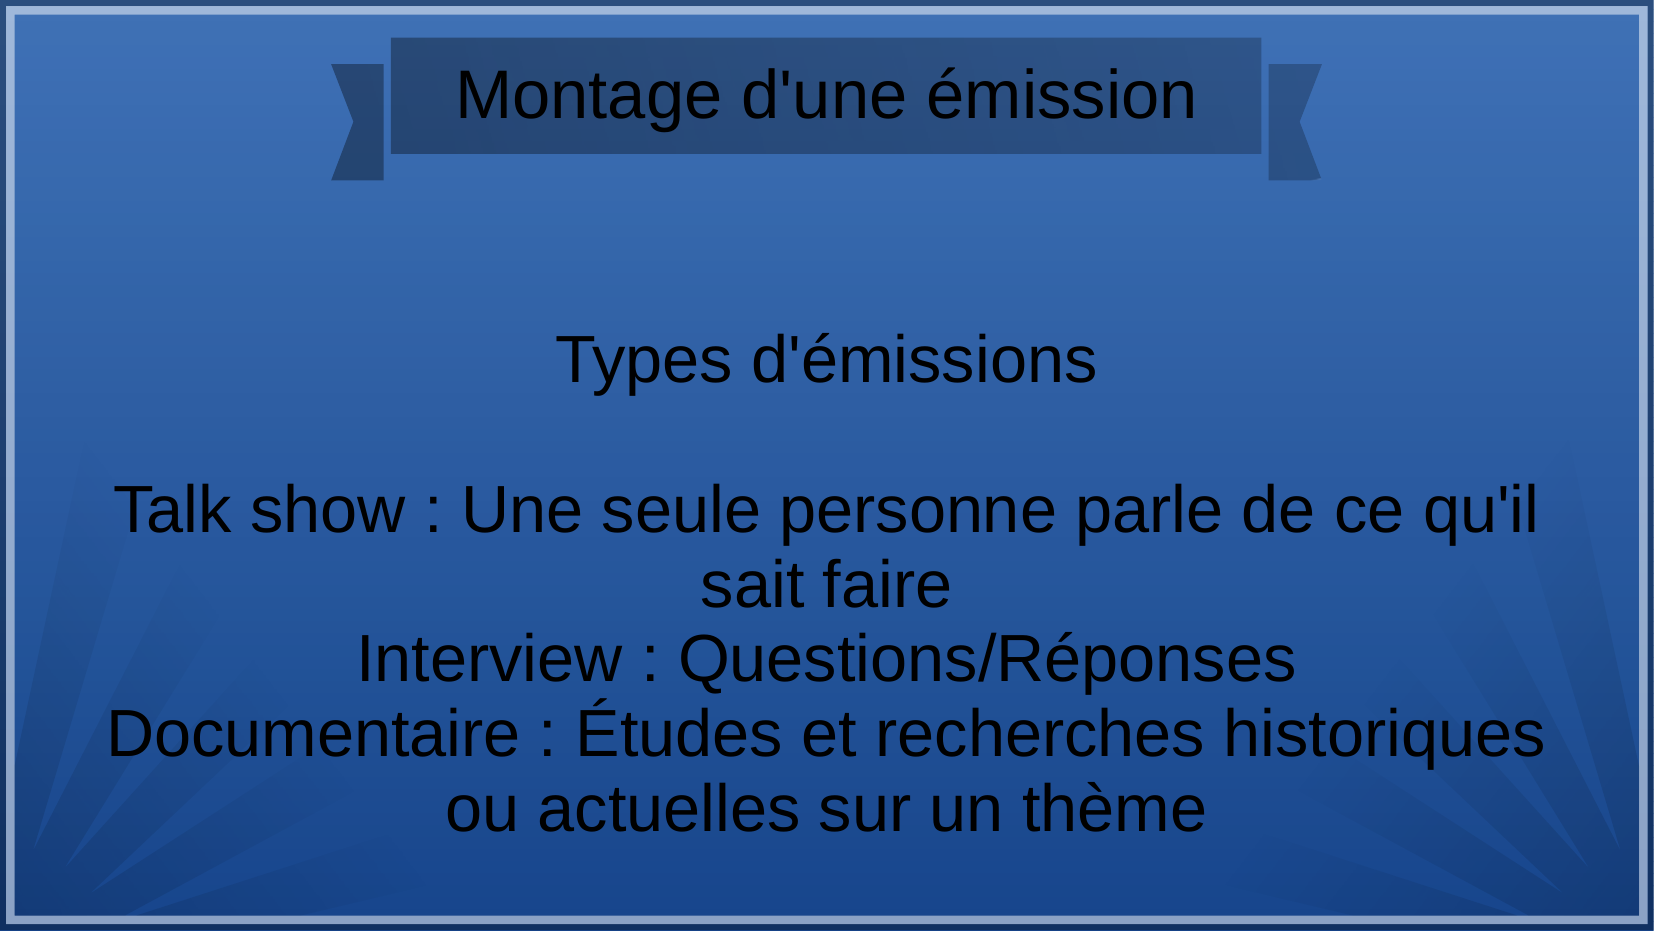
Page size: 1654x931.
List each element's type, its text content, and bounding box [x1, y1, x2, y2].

title Montage d'une émission [389, 35, 1264, 154]
subtitle Types d'émissions Talk show : Une seule personne parle de ce qu'il sait faire Interview : Questions/Réponses Documentaire : Études et recherches historiques ou actuelles sur un thème [82, 224, 1571, 931]
